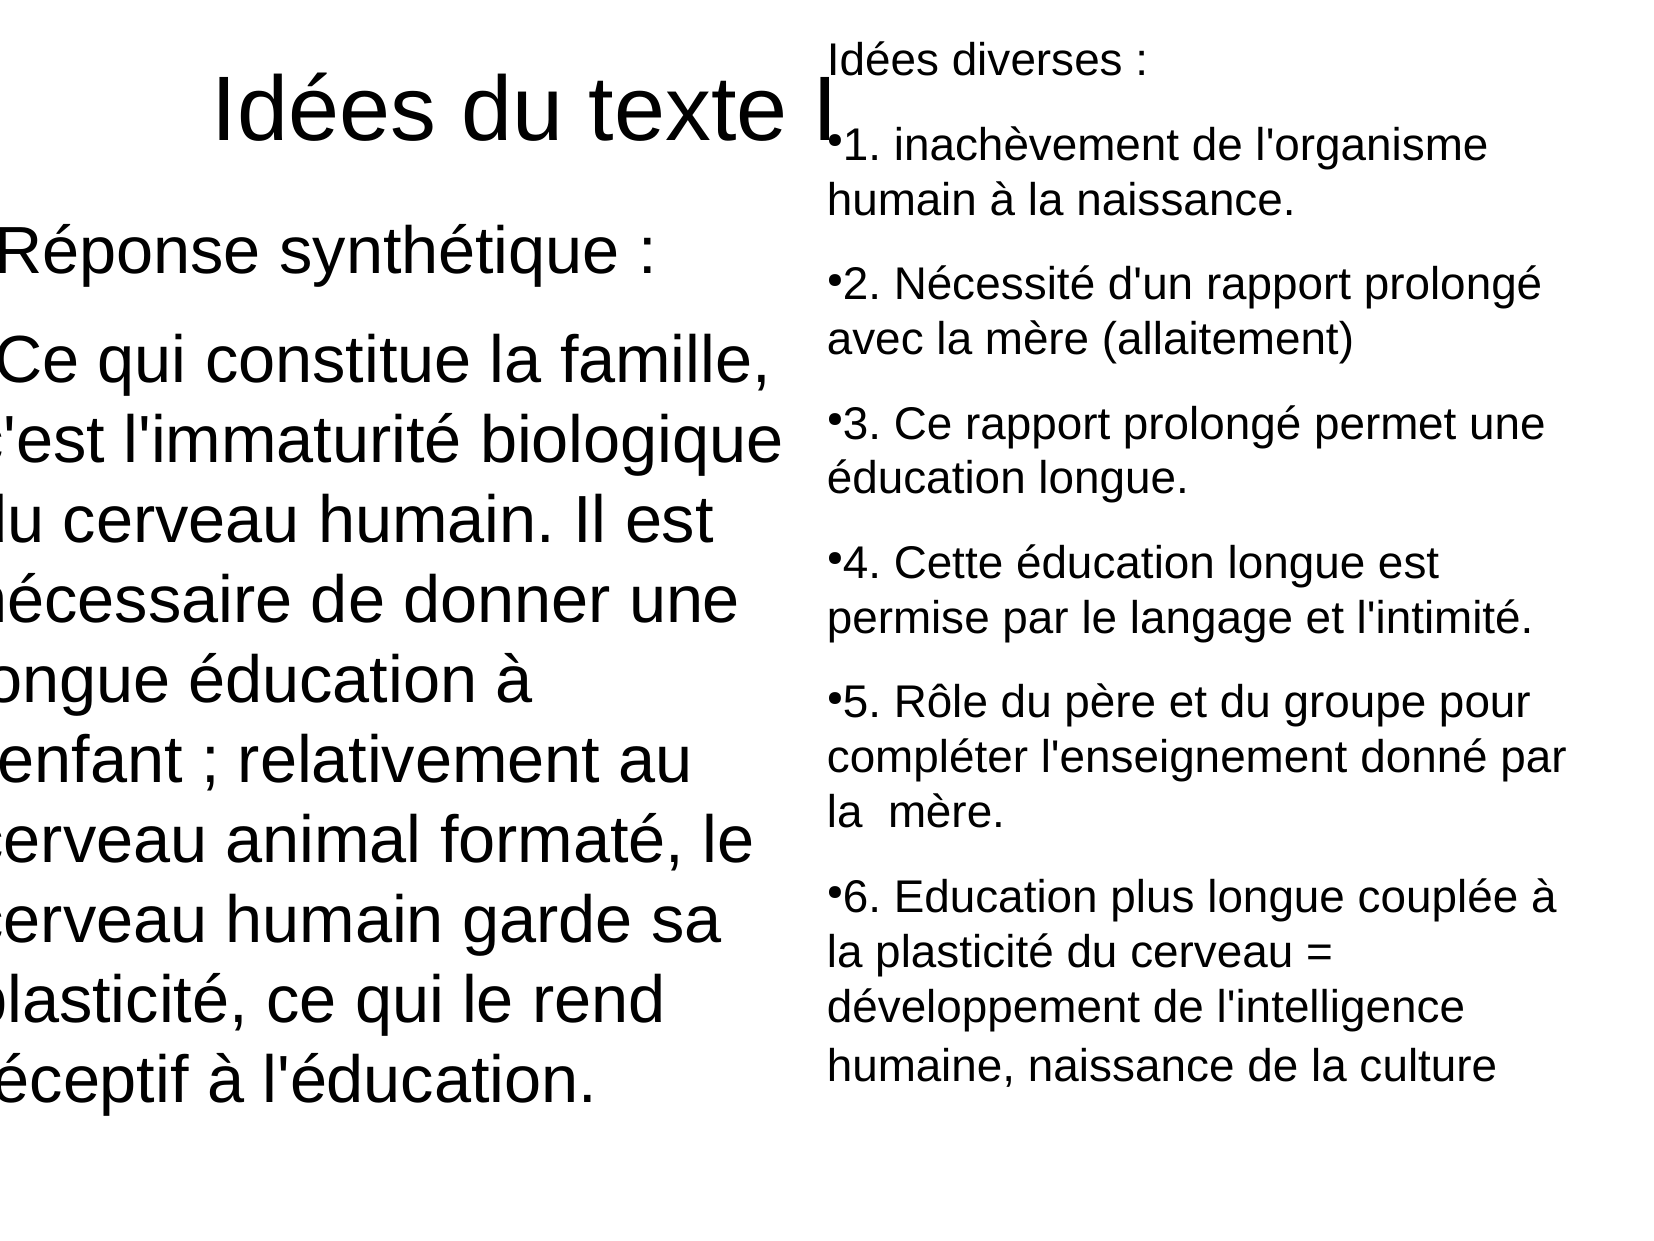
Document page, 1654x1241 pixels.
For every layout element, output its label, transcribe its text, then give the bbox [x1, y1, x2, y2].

list Idées diverses : 1. inachèvement de l'organisme humain à la naissance. 2. Nécessité d'un rapport prolongé avec la mère (allaitement) 3. Ce rapport prolongé permet une éducation longue. 4. Cette éducation longue est permise par le langage et l'intimité. 5. Rôle du père et du groupe pour compléter l'enseignement donné par la mère. 6. Education plus longue couplée à la plasticité du cerveau = développement de l'intelligence humaine, naissance de la culture [826, 29, 1606, 1182]
list Réponse synthétique : Ce qui constitue la famille, c'est l'immaturité biologique du cerveau humain. Il est nécessaire de donner une longue éducation à l'enfant ; relativement au cerveau animal formaté, le cerveau humain garde sa plasticité, ce qui le rend réceptif à l'éducation. [0, 206, 798, 1157]
title Idées du texte I [0, 0, 1270, 208]
